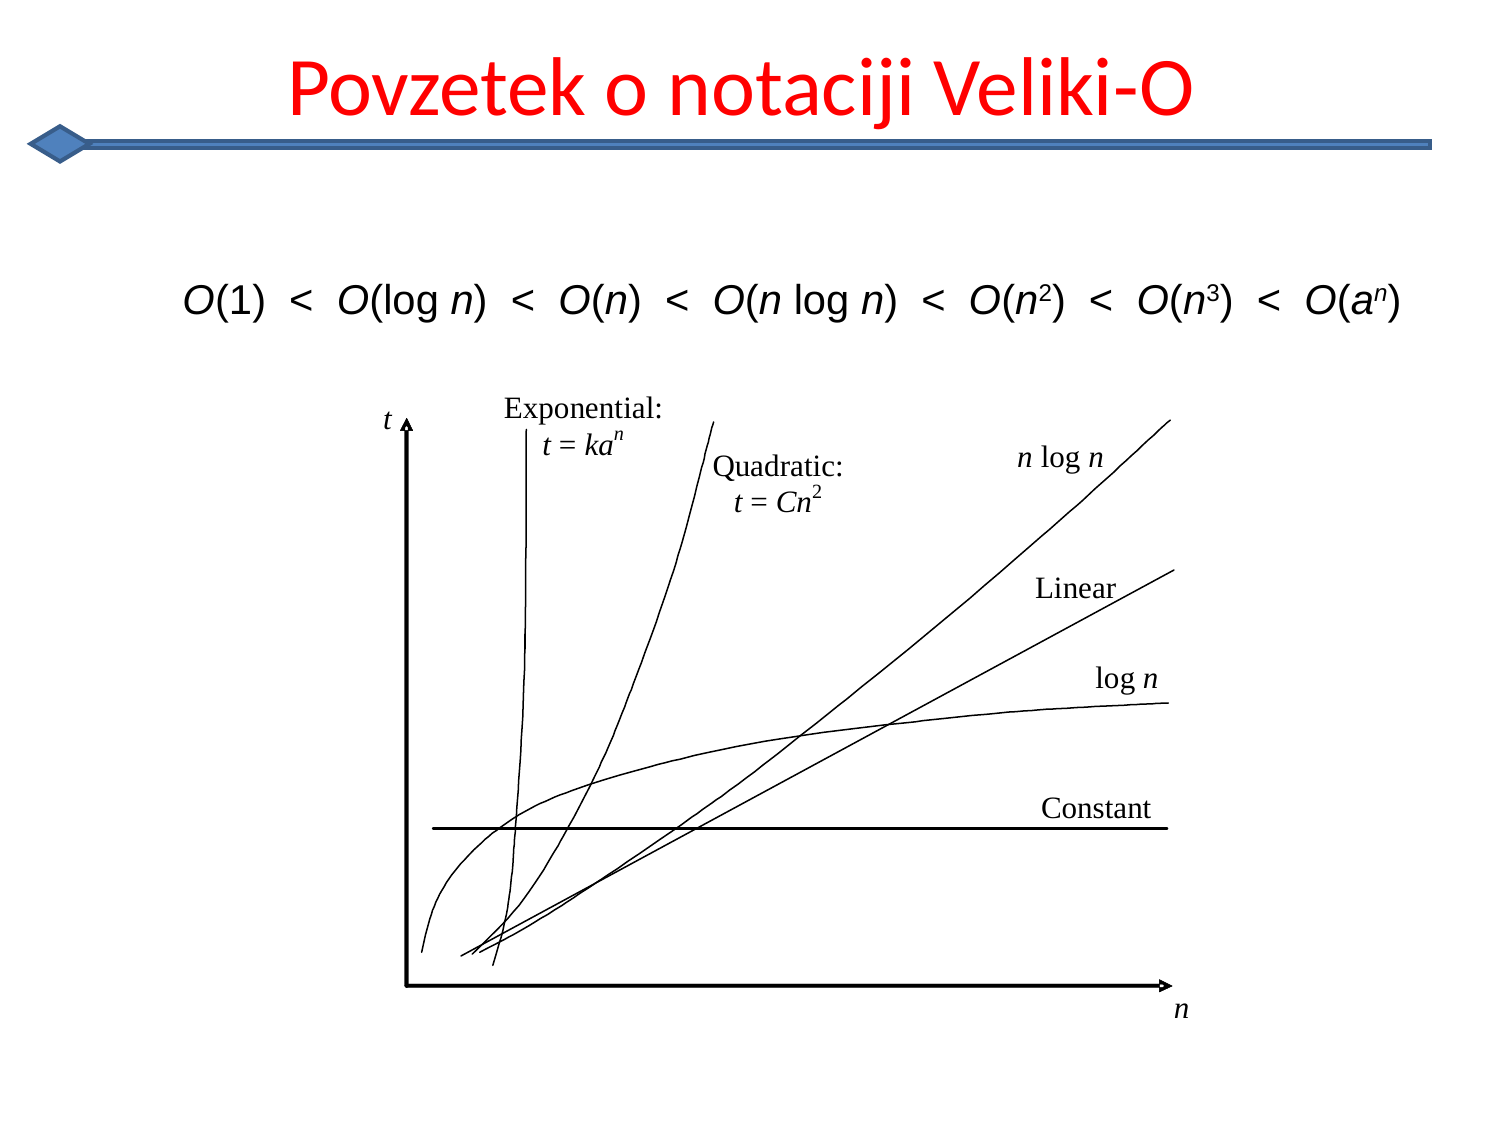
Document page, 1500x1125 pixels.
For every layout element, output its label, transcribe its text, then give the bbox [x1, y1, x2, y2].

text_box O(1) < O(log n) < O(n) < O(n log n) < O(n2) < O(n3) < O(an) [138, 265, 1446, 331]
chart [339, 369, 1211, 1045]
title Povzetek o notaciji Veliki-O [75, 23, 1426, 141]
